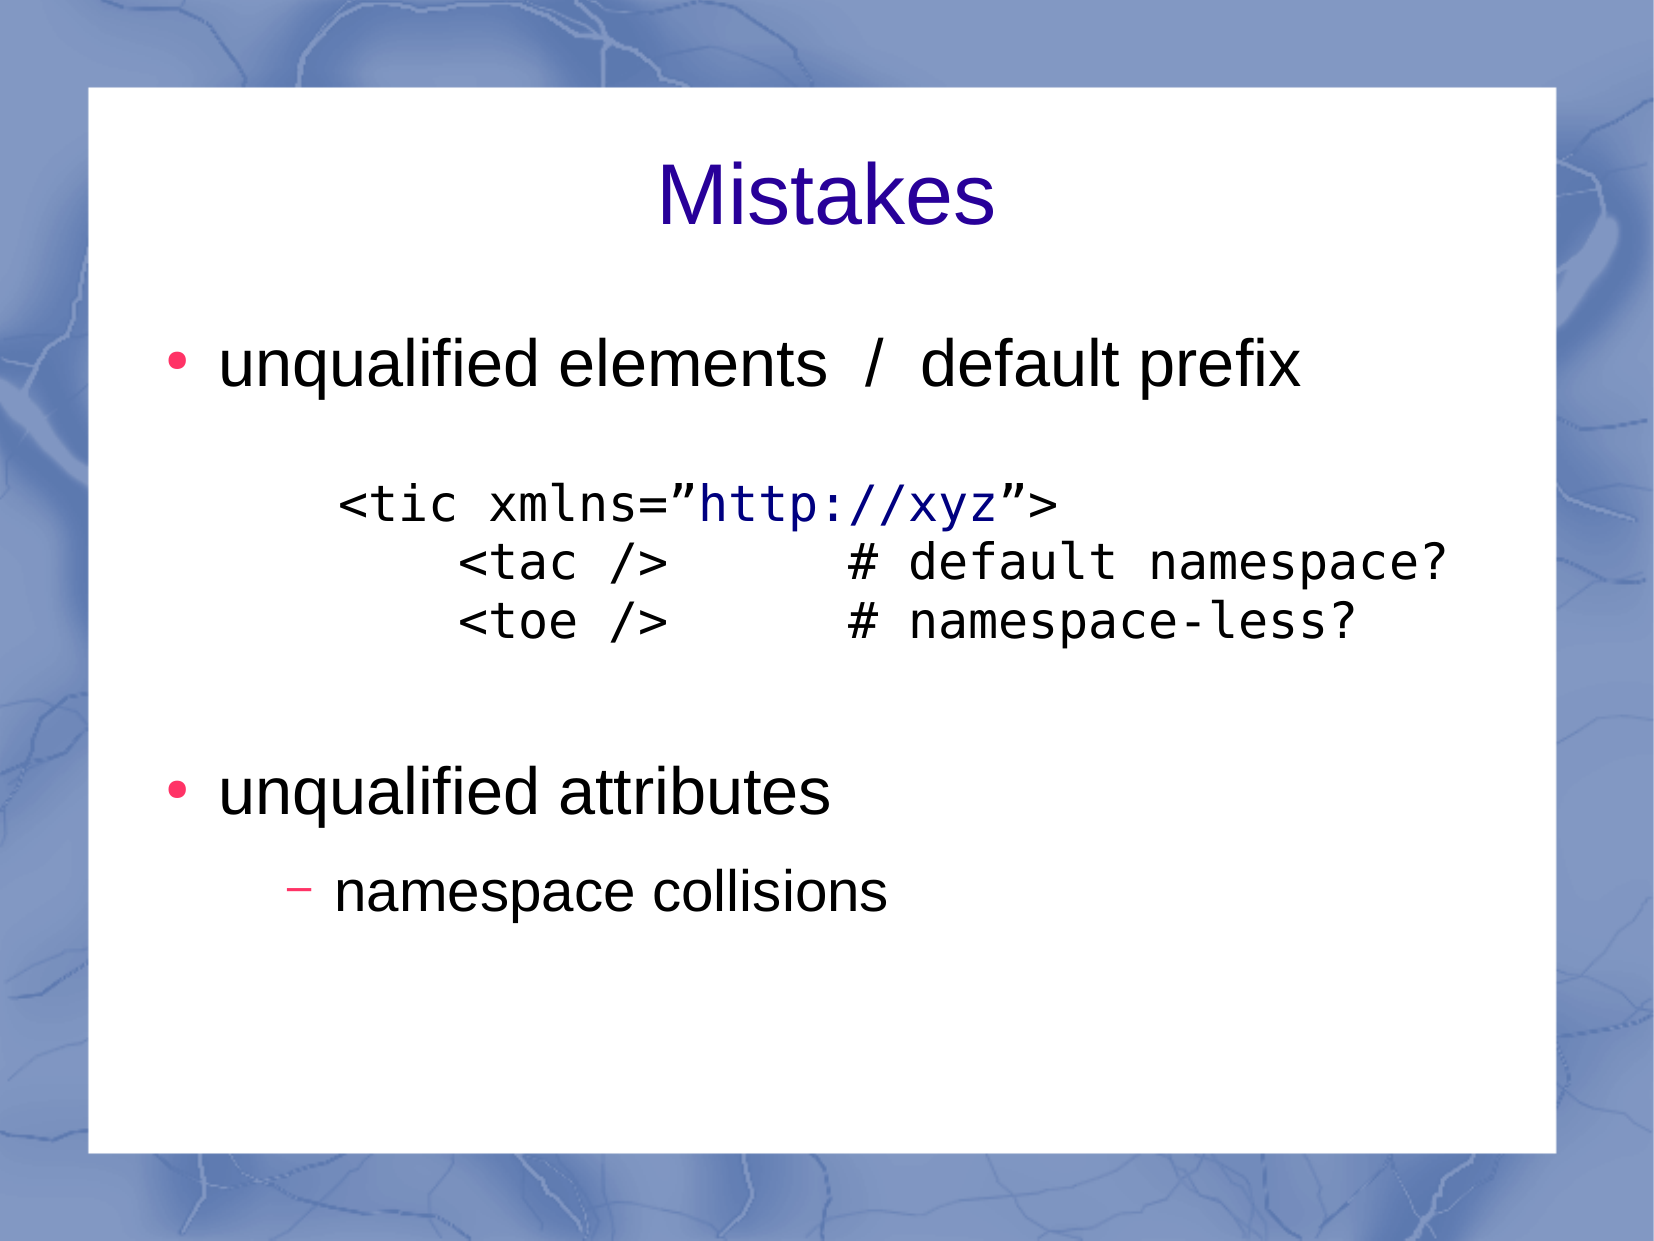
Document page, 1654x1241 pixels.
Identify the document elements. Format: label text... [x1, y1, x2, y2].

picture [0, 0, 1654, 1241]
title Mistakes [118, 90, 1536, 298]
list unqualified elements / default prefix <tic xmlns=”http://xyz”> <tac /> # default namespace? <toe /> # namespace-less? unqualified attributes namespace collisions [147, 325, 1506, 1232]
